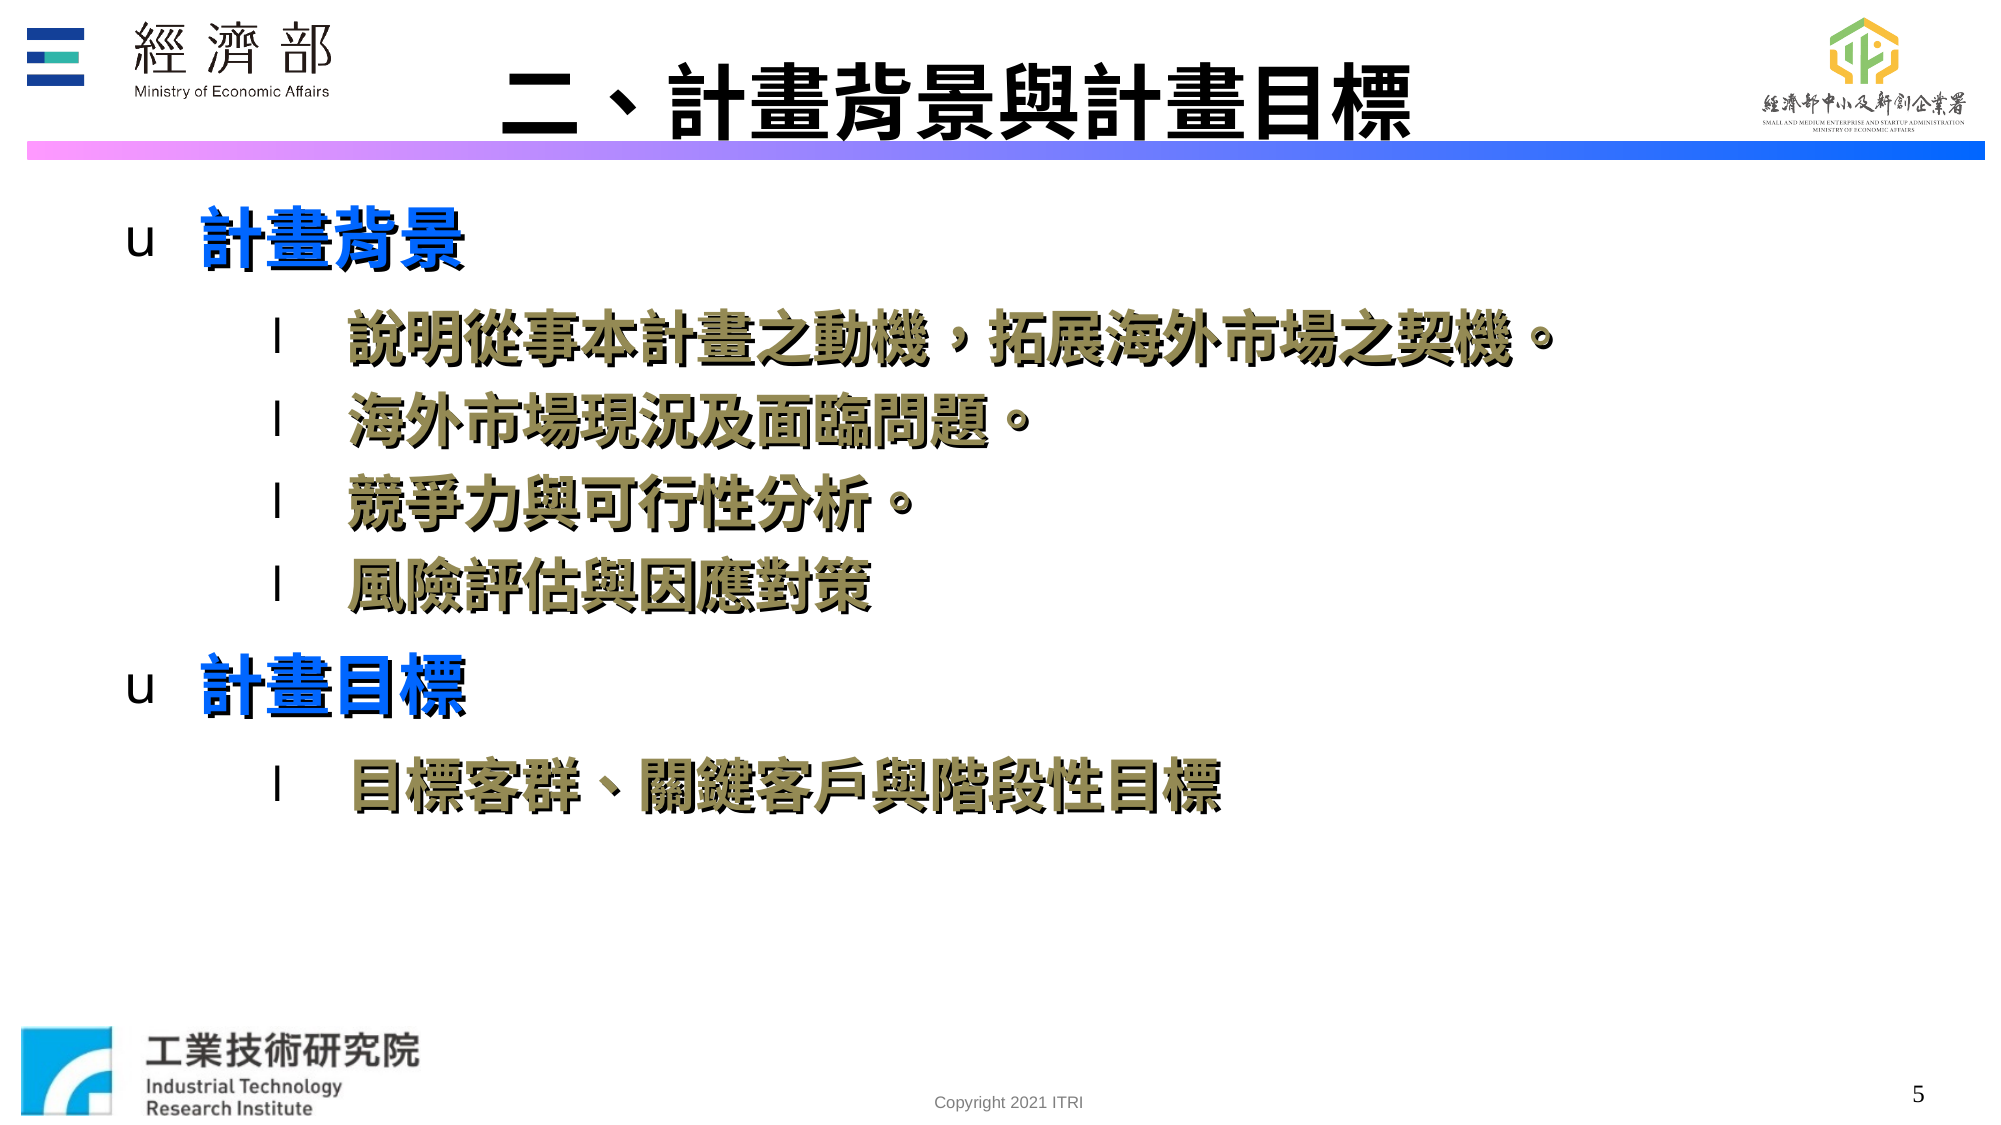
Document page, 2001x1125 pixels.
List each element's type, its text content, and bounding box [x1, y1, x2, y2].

list 計畫背景 說明從事本計畫之動機，拓展海外市場之契機。 海外市場現況及面臨問題。 競爭力與可行性分析。 風險評估與因應對策 計畫目標 目標客群、關鍵客戶與階段性目標 [121, 193, 1881, 946]
text_box 5 [1897, 1070, 1983, 1121]
table_cell 20% [1602, 141, 1606, 159]
text_box 二、計畫背景與計畫目標 [271, 22, 1641, 127]
